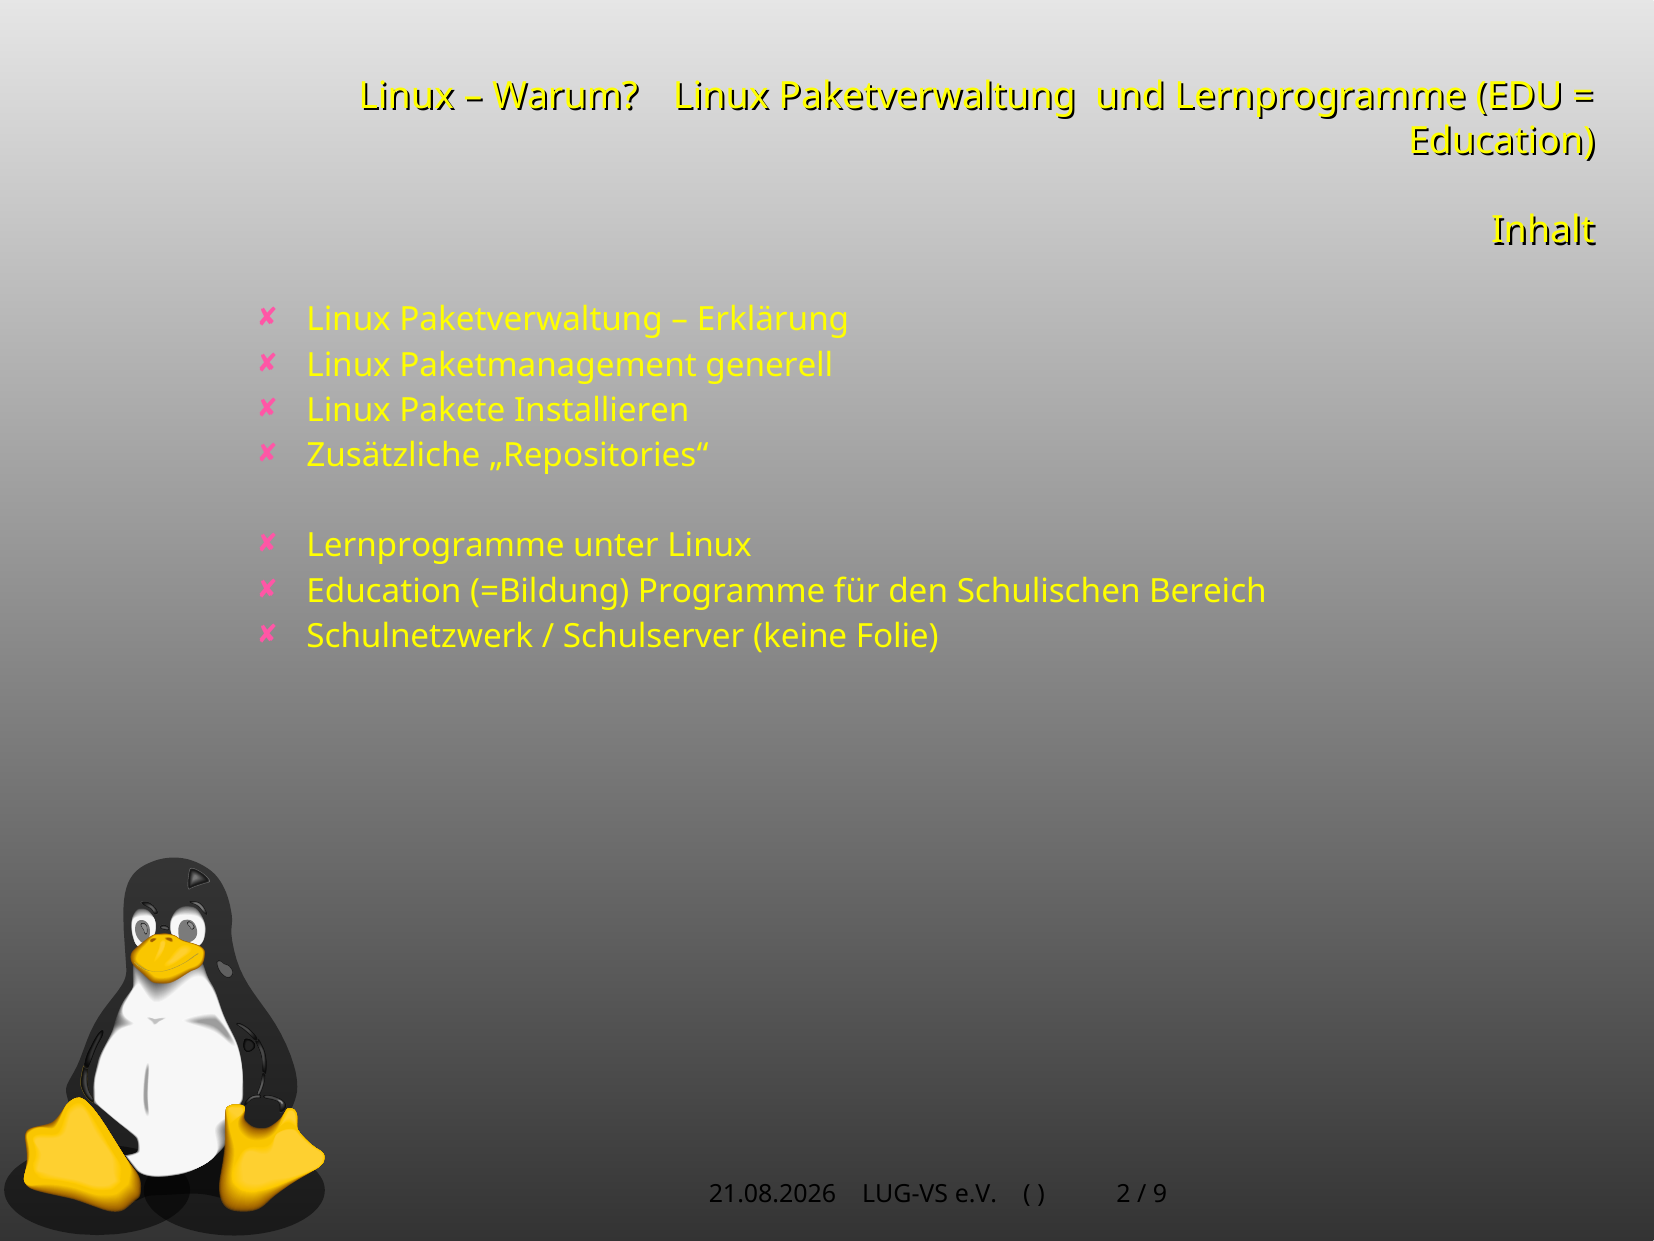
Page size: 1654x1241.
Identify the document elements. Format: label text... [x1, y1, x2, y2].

list Linux Paketverwaltung – Erklärung Linux Paketmanagement generell Linux Pakete Installieren Zusätzliche „Repositories“ Lernprogramme unter Linux Education (=Bildung) Programme für den Schulischen Bereich Schulnetzwerk / Schulserver (keine Folie) [259, 295, 1595, 1114]
title Linux – Warum? Linux Paketverwaltung und Lernprogramme (EDU = Education) Inhalt [167, 58, 1595, 266]
